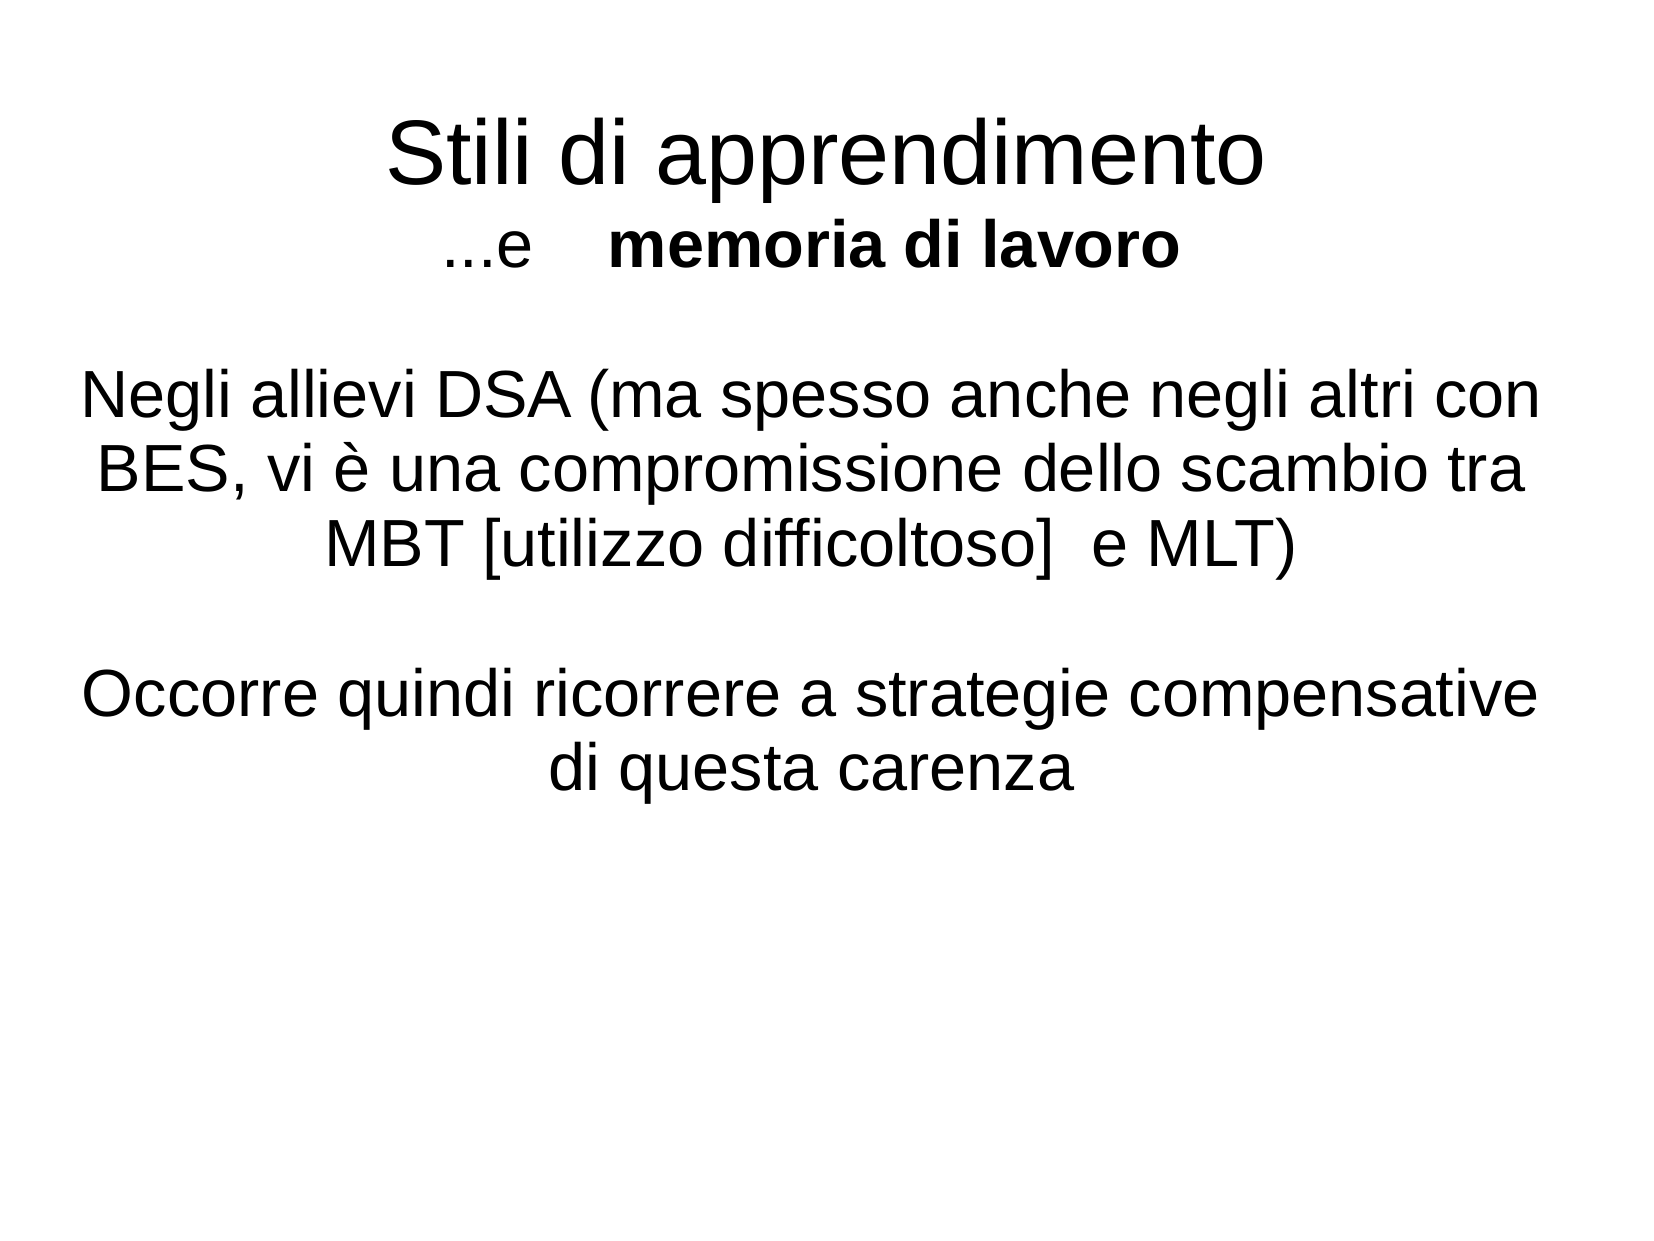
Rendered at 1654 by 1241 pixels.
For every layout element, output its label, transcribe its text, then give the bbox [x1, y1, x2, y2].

subtitle ...e memoria di lavoro Negli allievi DSA (ma spesso anche negli altri con BES, vi è una compromissione dello scambio tra MBT [utilizzo difficoltoso] e MLT) Occorre quindi ricorrere a strategie compensative di questa carenza [67, 207, 1556, 927]
title Stili di apprendimento [82, 49, 1571, 257]
